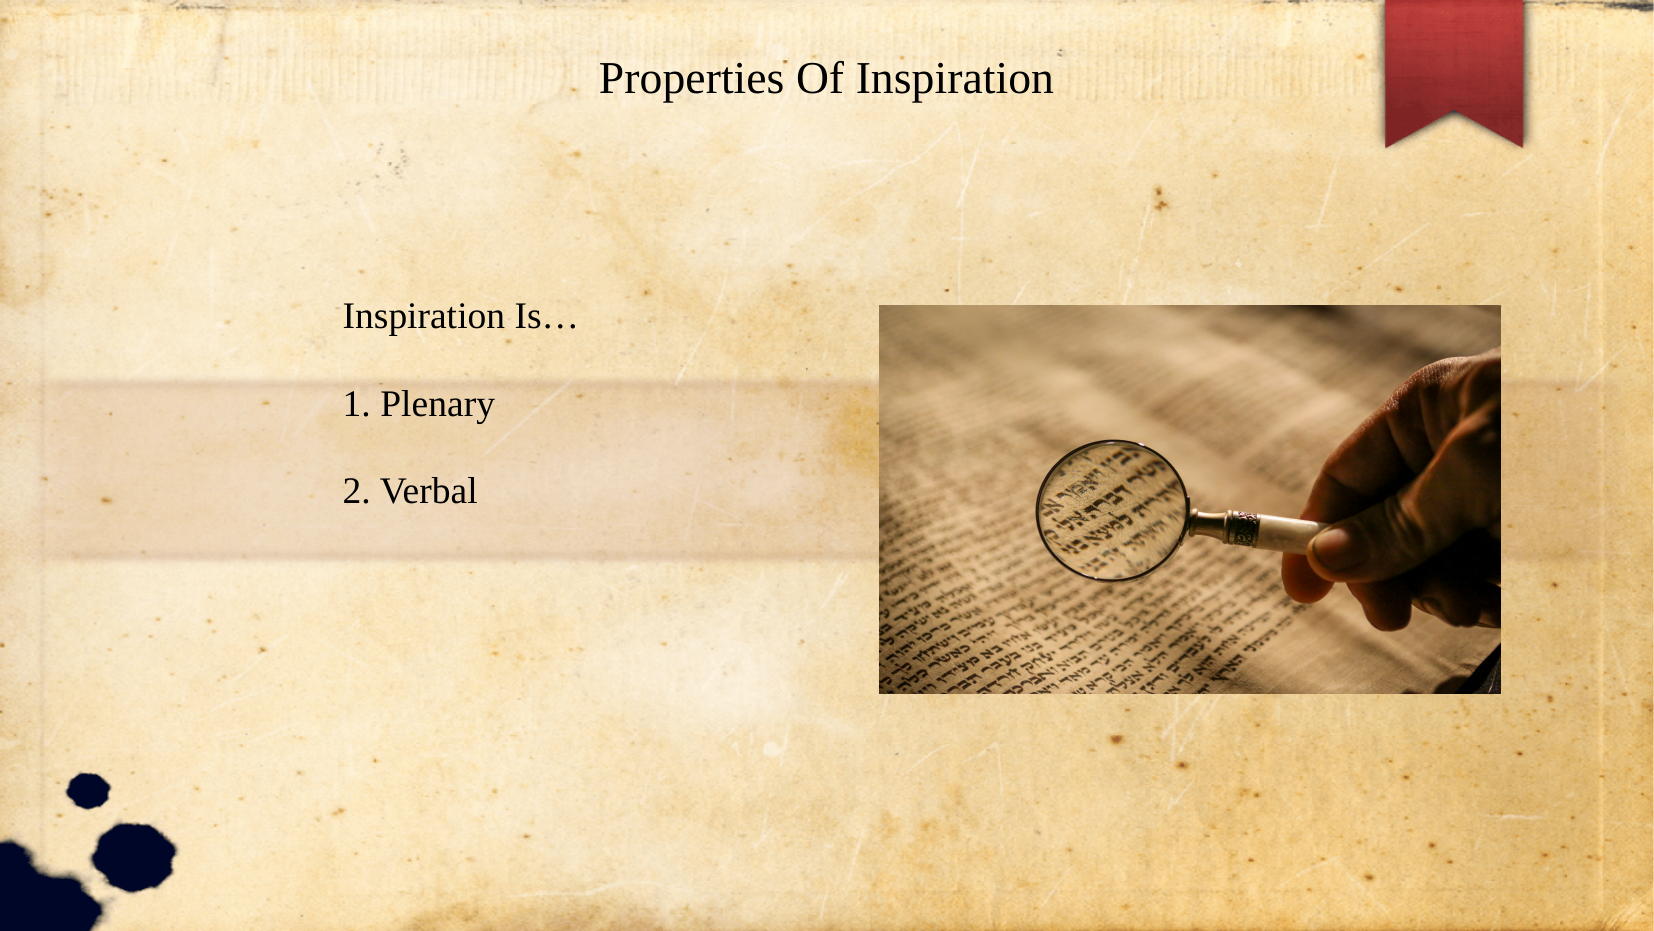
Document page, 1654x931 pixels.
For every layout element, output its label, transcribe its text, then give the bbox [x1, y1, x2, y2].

title Properties Of Inspiration [82, 0, 1571, 156]
picture [0, 0, 1654, 931]
list Inspiration Is… 1. Plenary 2. Verbal [271, 295, 1382, 835]
